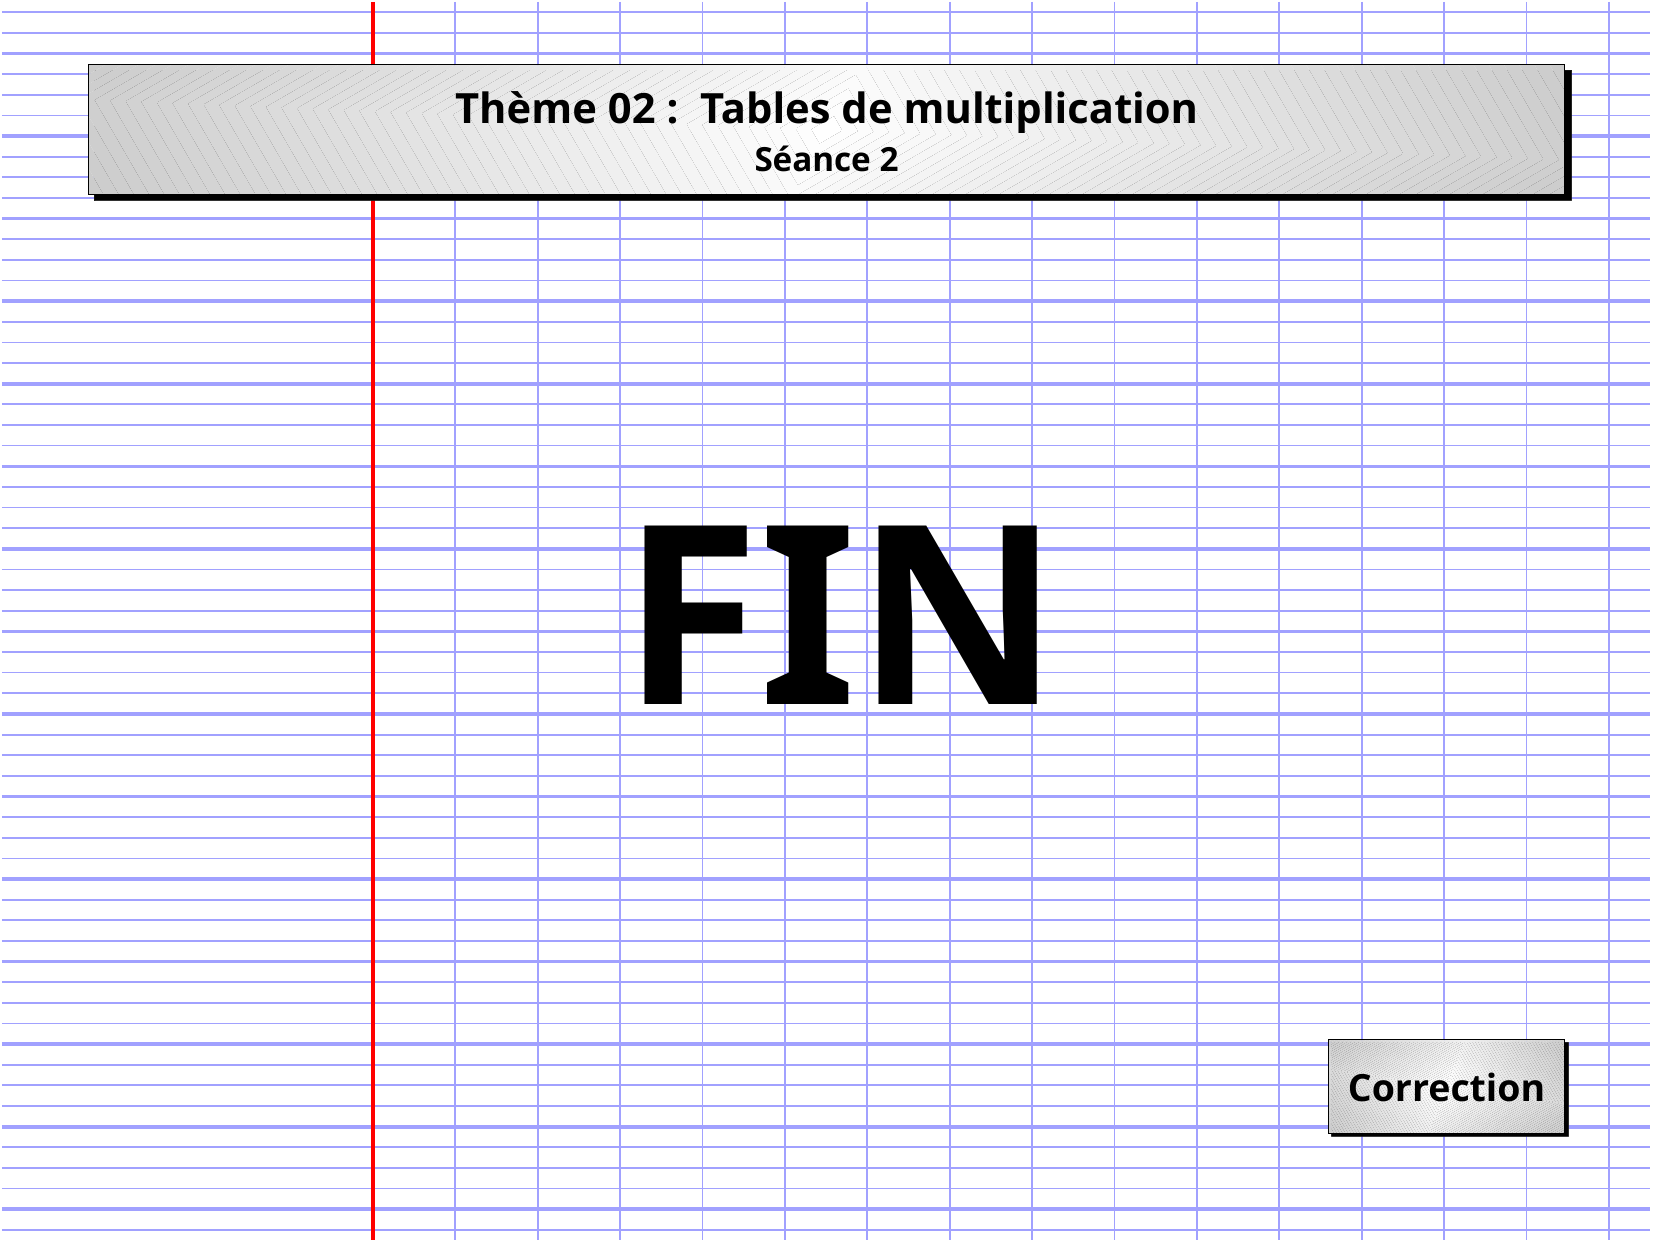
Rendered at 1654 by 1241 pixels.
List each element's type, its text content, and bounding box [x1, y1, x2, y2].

text_box Correction [1328, 1039, 1565, 1134]
text_box FIN [413, 429, 1270, 798]
text_box Thème 02 : Tables de multiplication Séance 2 [88, 64, 1565, 195]
picture [0, 0, 1654, 1241]
